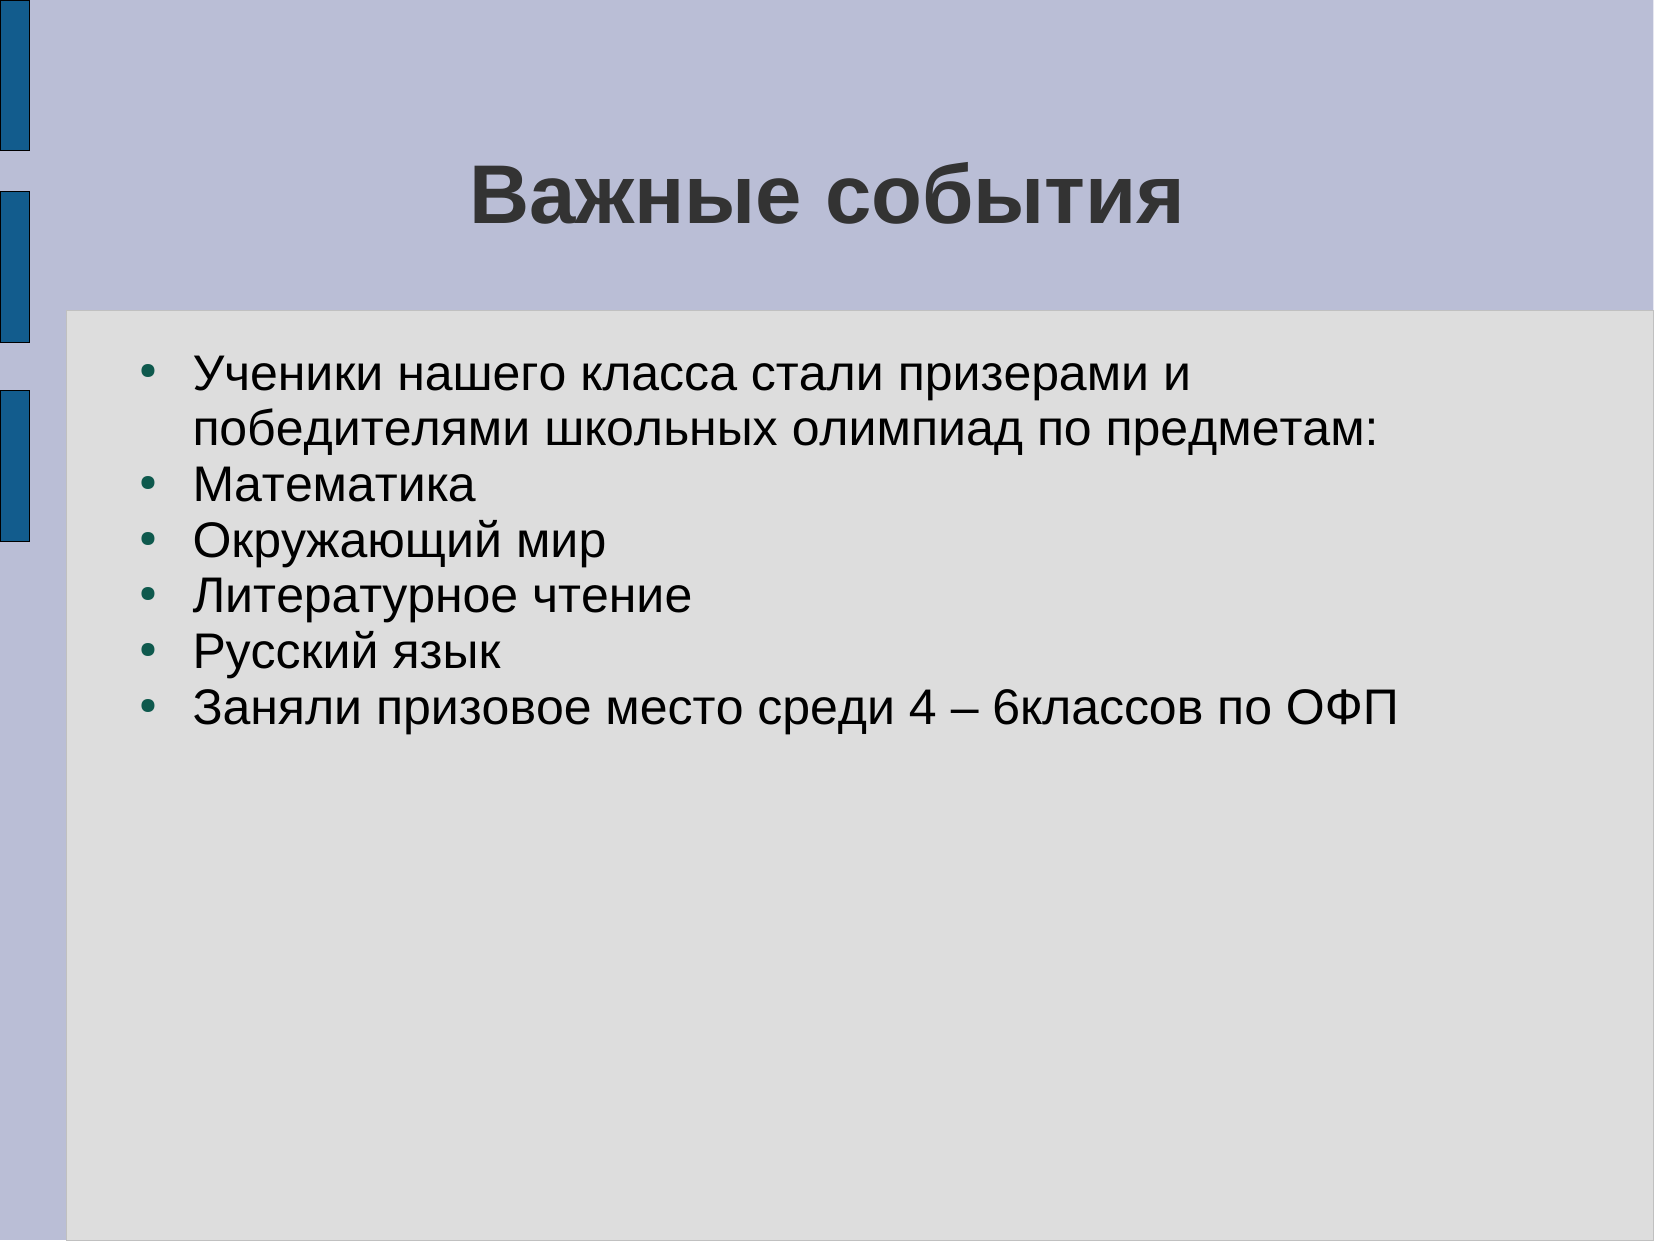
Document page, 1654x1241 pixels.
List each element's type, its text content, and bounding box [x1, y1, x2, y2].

list Ученики нашего класса стали призерами и победителями школьных олимпиад по предметам: Математика Окружающий мир Литературное чтение Русский язык Заняли призовое место среди 4 – 6классов по ОФП [121, 344, 1534, 1127]
title Важные события [121, 91, 1534, 299]
